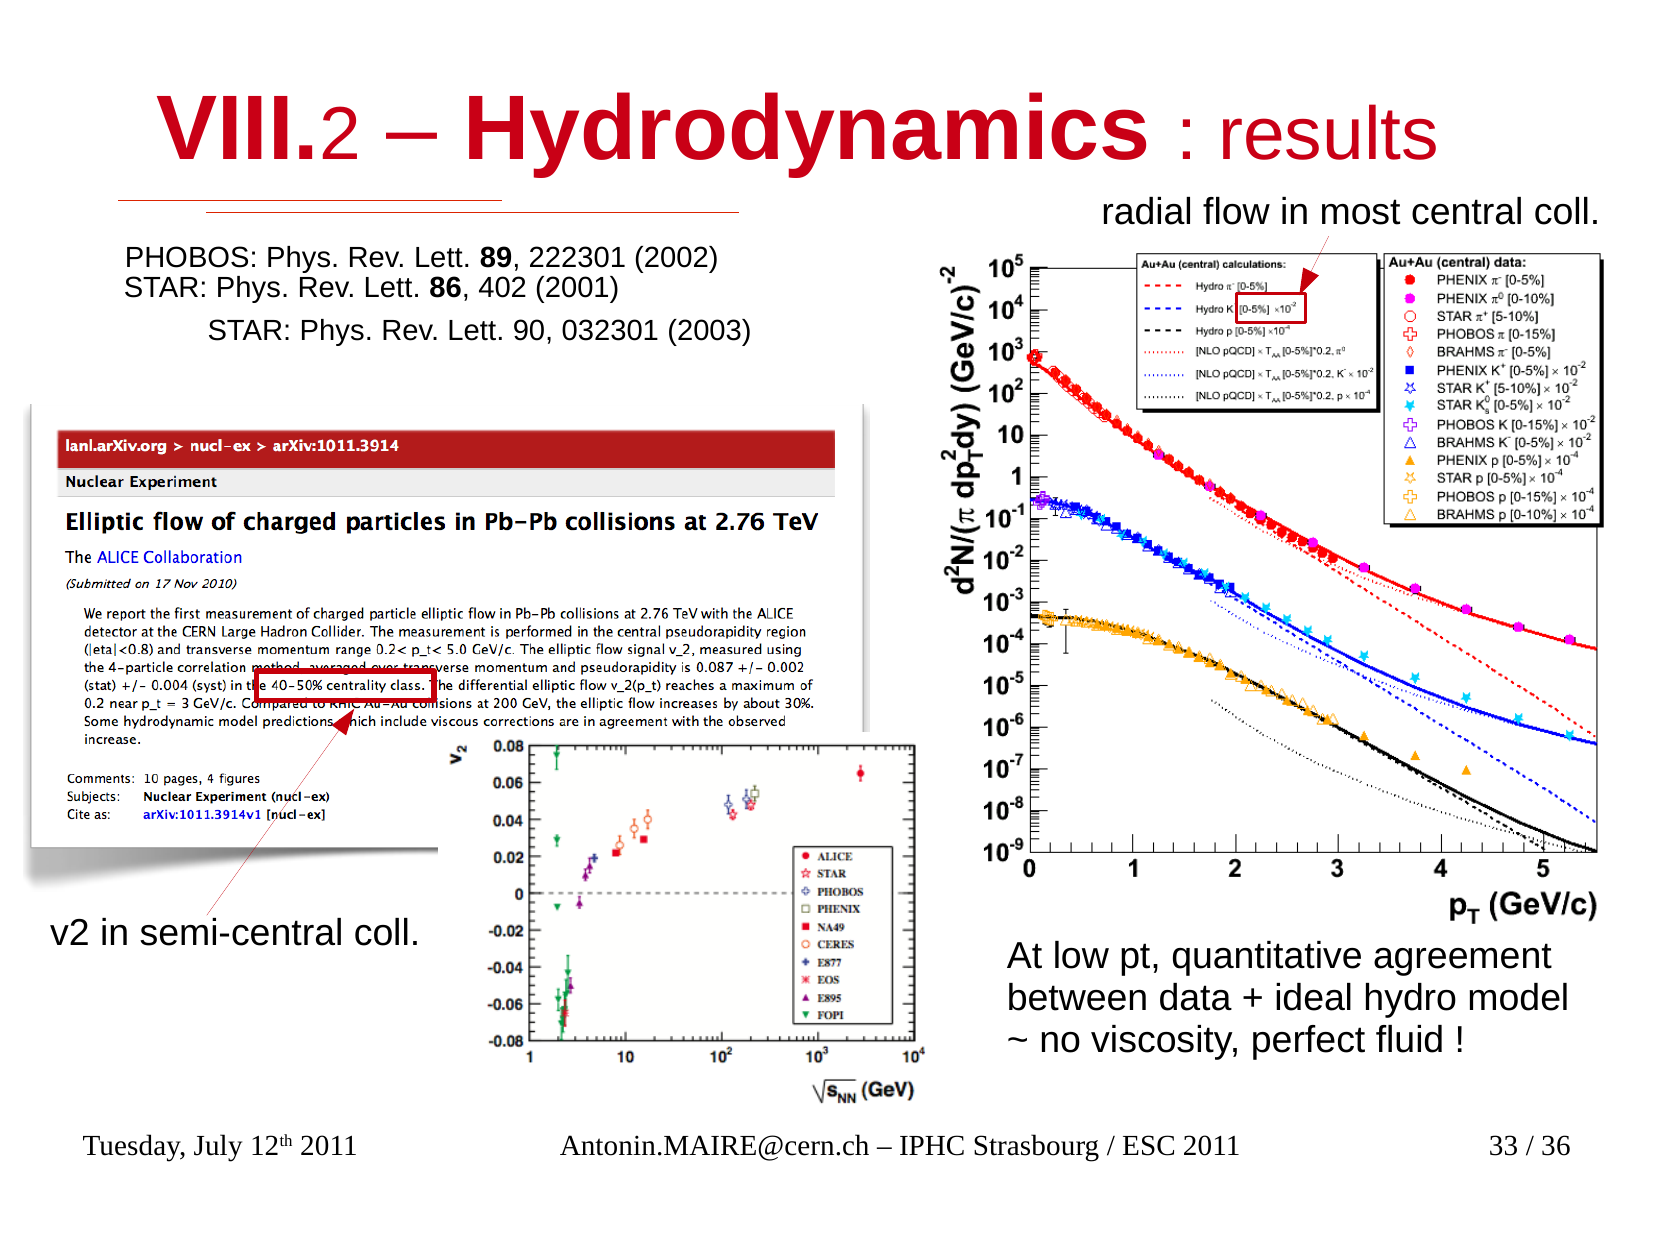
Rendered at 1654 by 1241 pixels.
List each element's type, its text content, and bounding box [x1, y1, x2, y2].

text_box v2 in semi-central coll. [35, 903, 436, 961]
title VIII.2 – Hydrodynamics : results [82, 49, 1625, 207]
text_box At low pt, quantitative agreement between data + ideal hydro model ~ no viscosity, perfect fluid ! [992, 927, 1585, 1068]
text_box radial flow in most central coll. [1086, 183, 1616, 240]
text_box STAR: Phys. Rev. Lett. 90, 032301 (2003) [176, 306, 768, 355]
picture [1238, 295, 1304, 321]
picture [23, 248, 1610, 1115]
text_box PHOBOS: Phys. Rev. Lett. 89, 222301 (2002) [108, 238, 740, 289]
text_box STAR: Phys. Rev. Lett. 86, 402 (2001) [107, 267, 720, 318]
